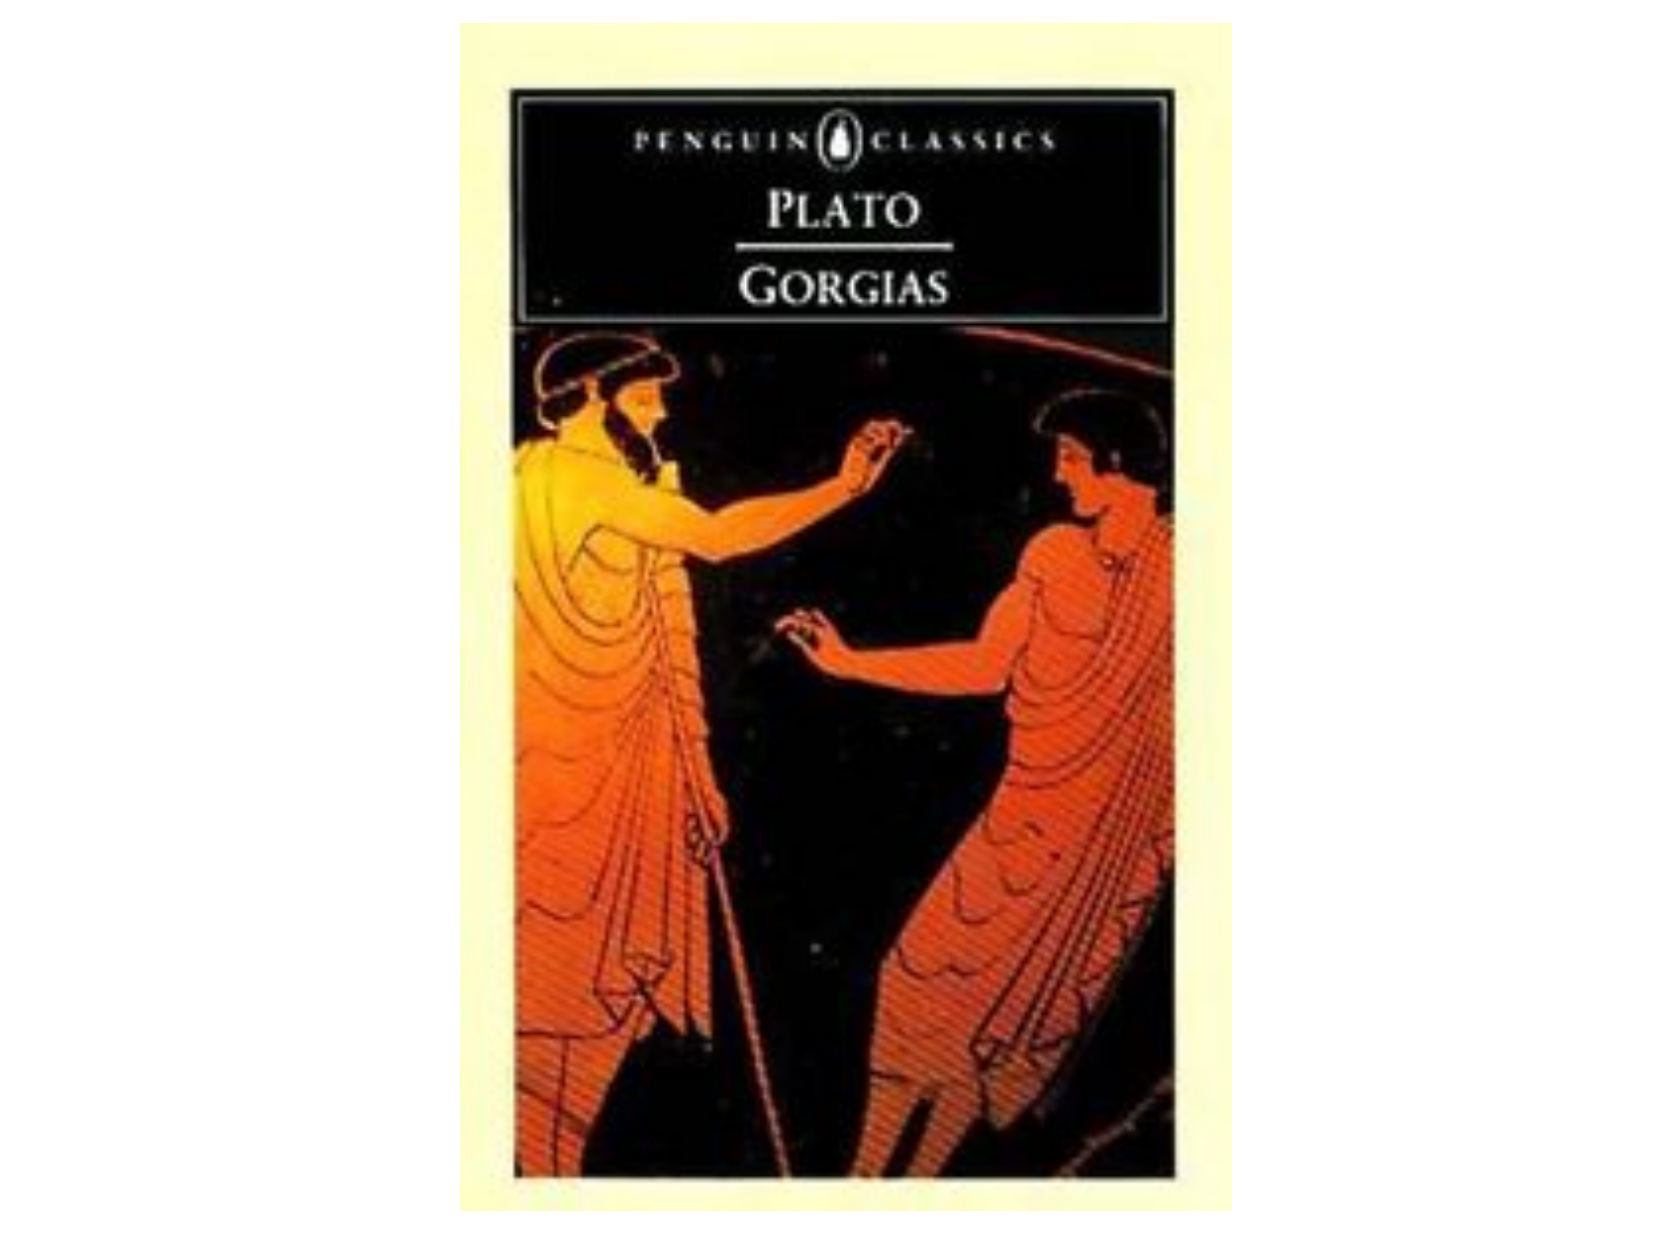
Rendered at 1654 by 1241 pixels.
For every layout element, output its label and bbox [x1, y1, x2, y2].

picture [460, 23, 1232, 1211]
